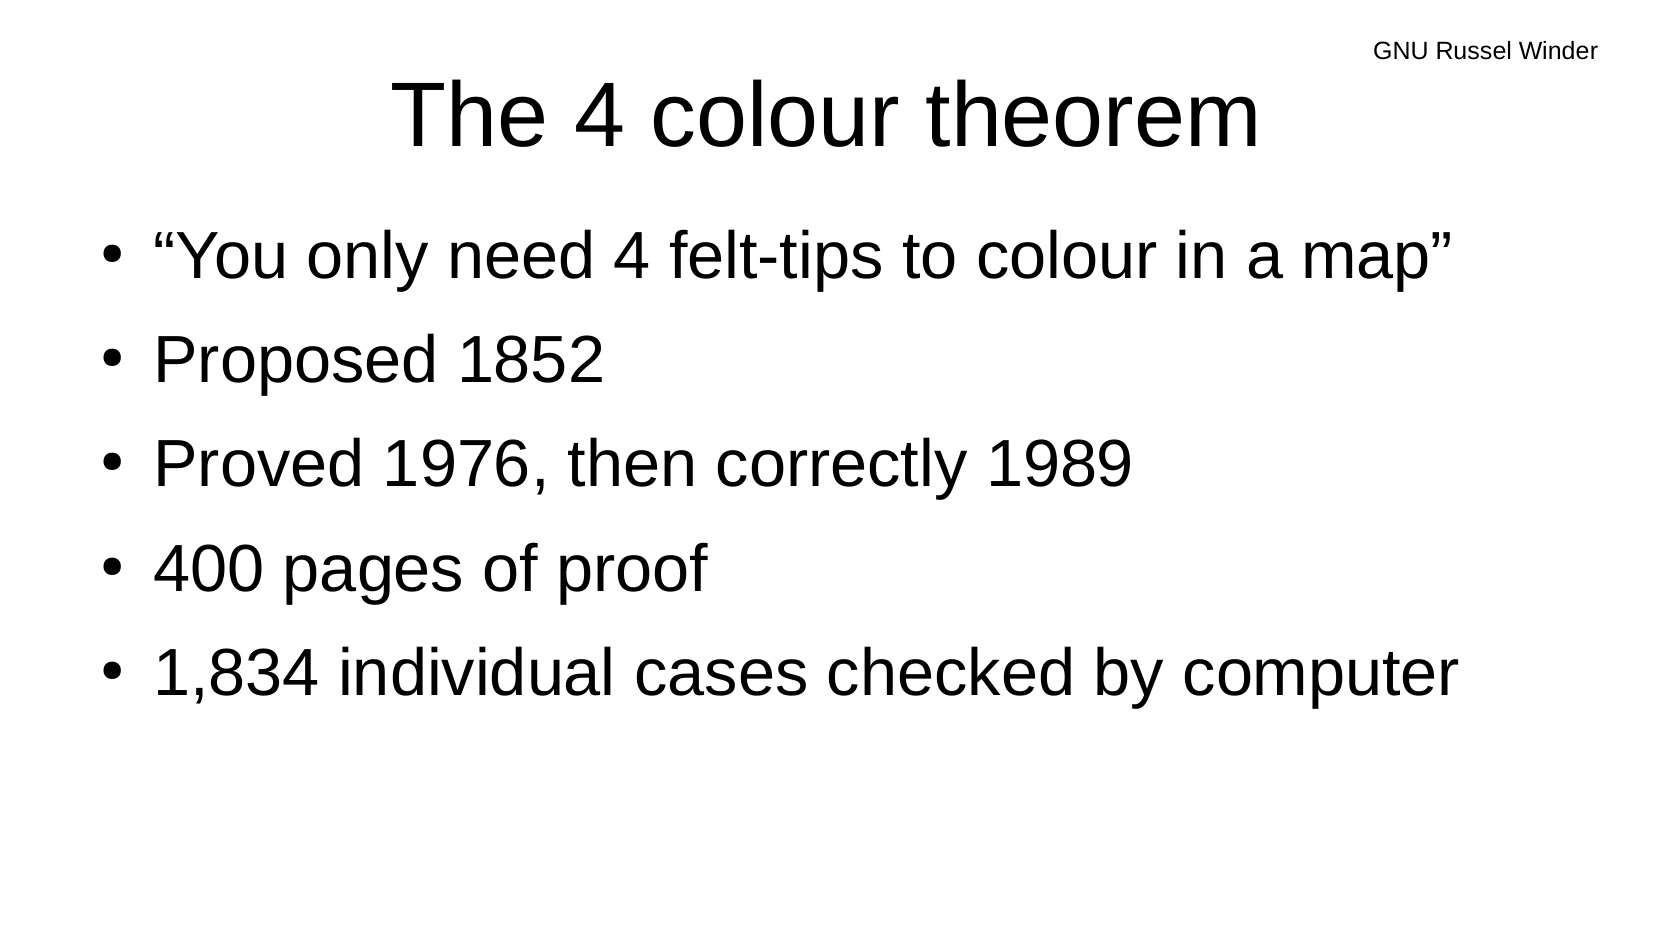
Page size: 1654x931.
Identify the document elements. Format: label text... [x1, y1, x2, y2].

list “You only need 4 felt-tips to colour in a map” Proposed 1852 Proved 1976, then correctly 1989 400 pages of proof 1,834 individual cases checked by computer [82, 217, 1571, 758]
text_box GNU Russel Winder [1358, 29, 1625, 101]
title The 4 colour theorem [82, 37, 1571, 193]
